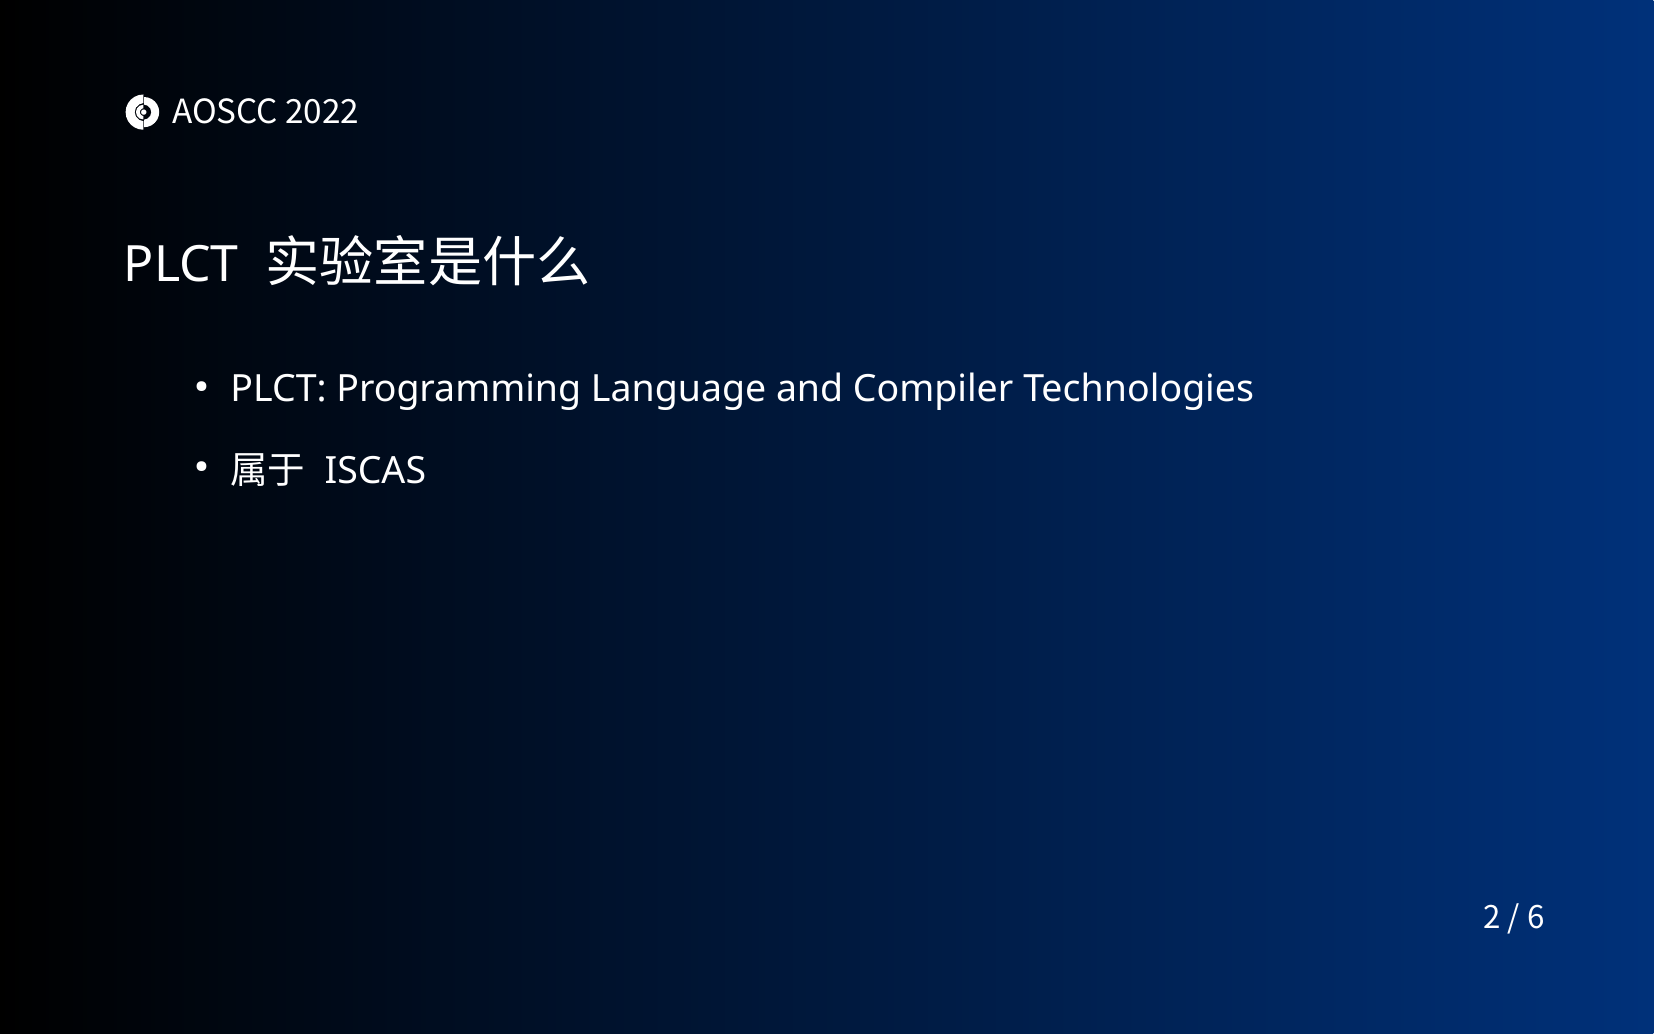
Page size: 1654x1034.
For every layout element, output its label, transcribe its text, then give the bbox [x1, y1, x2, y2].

picture [118, 88, 167, 136]
text_box AOSCC 2022 [172, 84, 1654, 134]
subtitle PLCT 实验室是什么 [124, 218, 1536, 297]
text_box <编号> / 6 [1086, 885, 1560, 957]
text_box PLCT: Programming Language and Compiler Technologies 属于 ISCAS [124, 336, 1536, 646]
